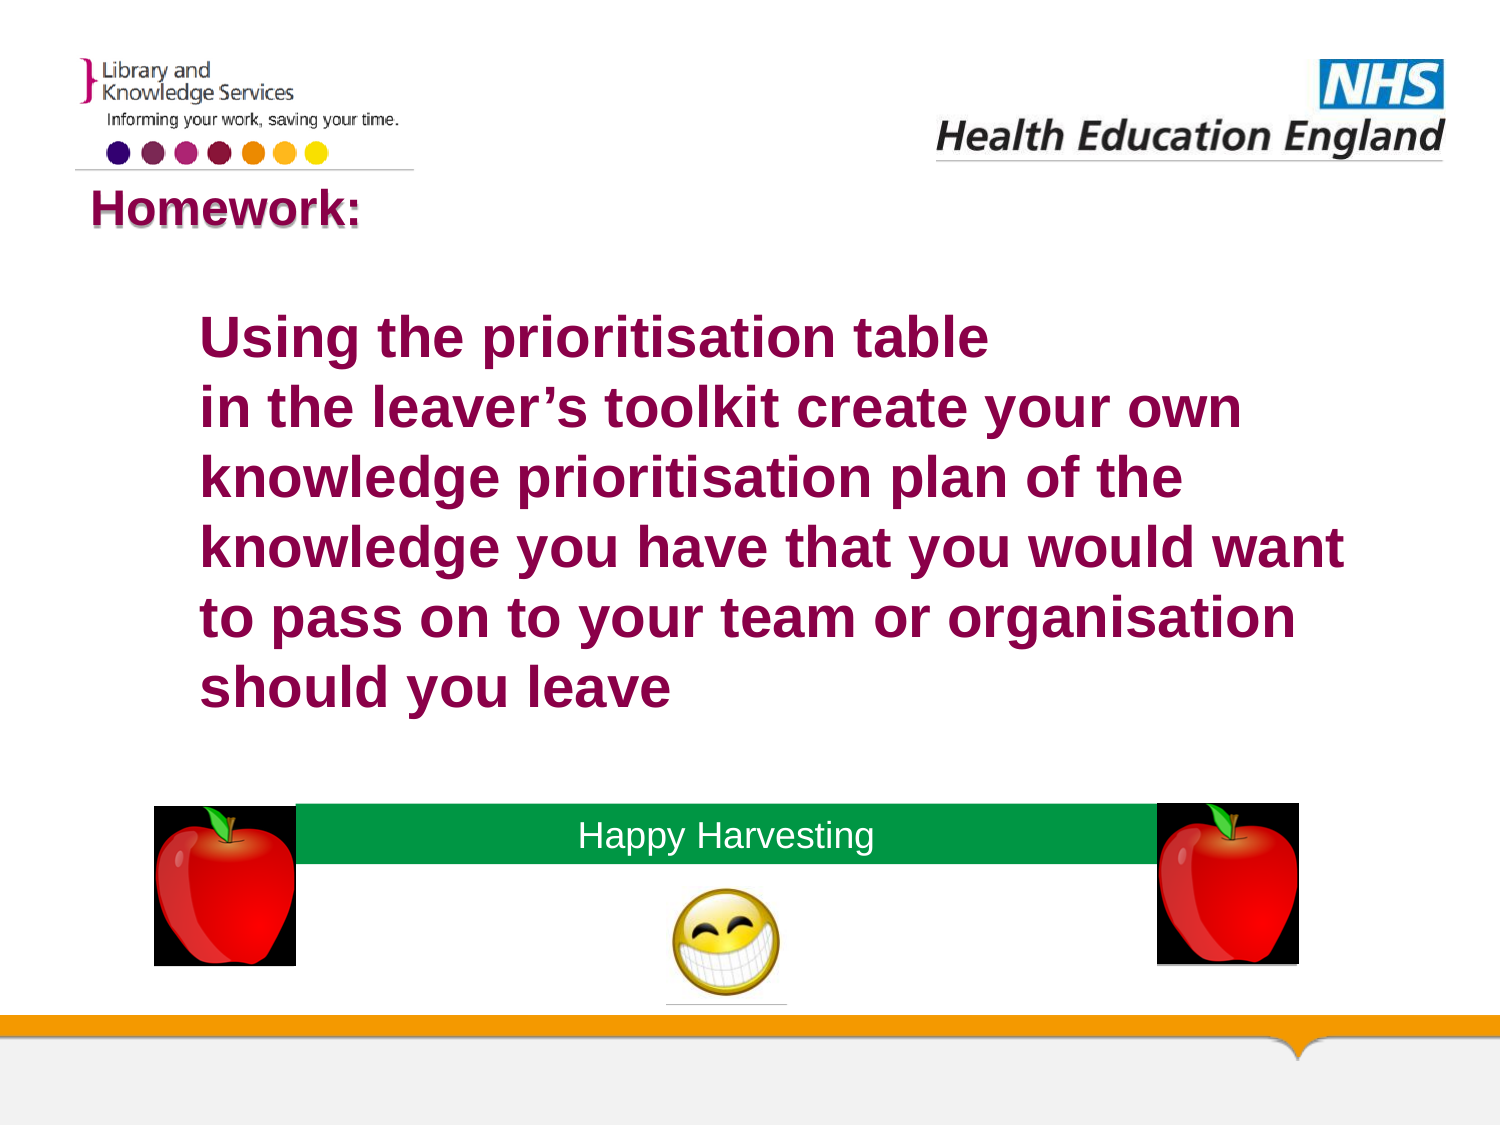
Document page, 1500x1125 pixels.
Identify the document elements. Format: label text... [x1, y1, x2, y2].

text_box Happy Harvesting [295, 803, 1157, 865]
picture [666, 886, 789, 1004]
picture [75, 54, 416, 169]
picture [154, 806, 296, 967]
title Homework: [88, 199, 1364, 312]
picture [1157, 803, 1299, 964]
text_box Using the prioritisation table in the leaver’s toolkit create your own knowledge prioritisation plan of the knowledge you have that you would want to pass on to your team or organisation should you leave [184, 291, 1379, 732]
